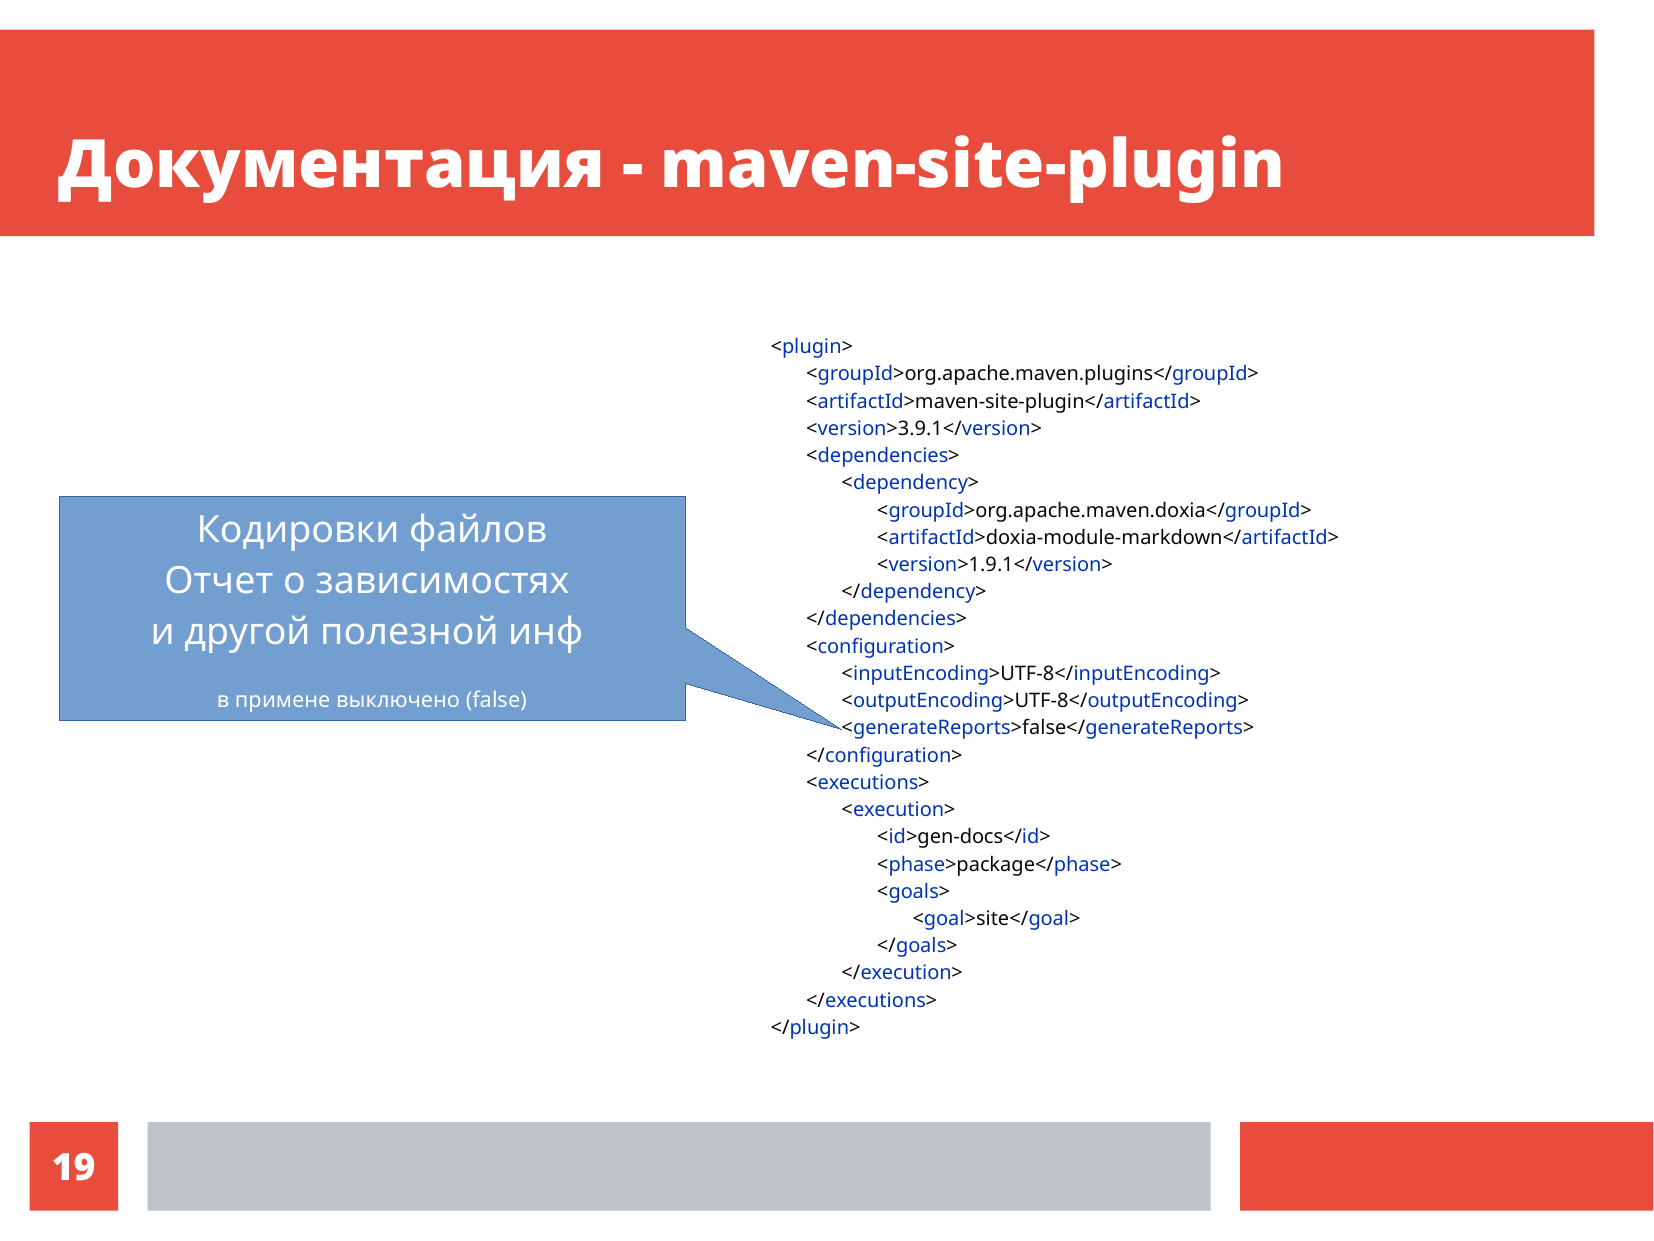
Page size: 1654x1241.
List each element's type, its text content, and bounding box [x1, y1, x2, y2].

text_box <plugin> <groupId>org.apache.maven.plugins</groupId> <artifactId>maven-site-plugin</artifactId> <version>3.9.1</version> <dependencies> <dependency> <groupId>org.apache.maven.doxia</groupId> <artifactId>doxia-module-markdown</artifactId> <version>1.9.1</version> </dependency> </dependencies> <configuration> <inputEncoding>UTF-8</inputEncoding> <outputEncoding>UTF-8</outputEncoding> <generateReports>false</generateReports> </configuration> <executions> <execution> <id>gen-docs</id> <phase>package</phase> <goals> <goal>site</goal> </goals> </execution> </executions> </plugin> [755, 324, 1565, 1093]
text_box Кодировки файлов Отчет о зависимостях и другой полезной инф в примене выключено (false) [59, 496, 842, 730]
title Документация - maven-site-plugin [59, 59, 1595, 207]
